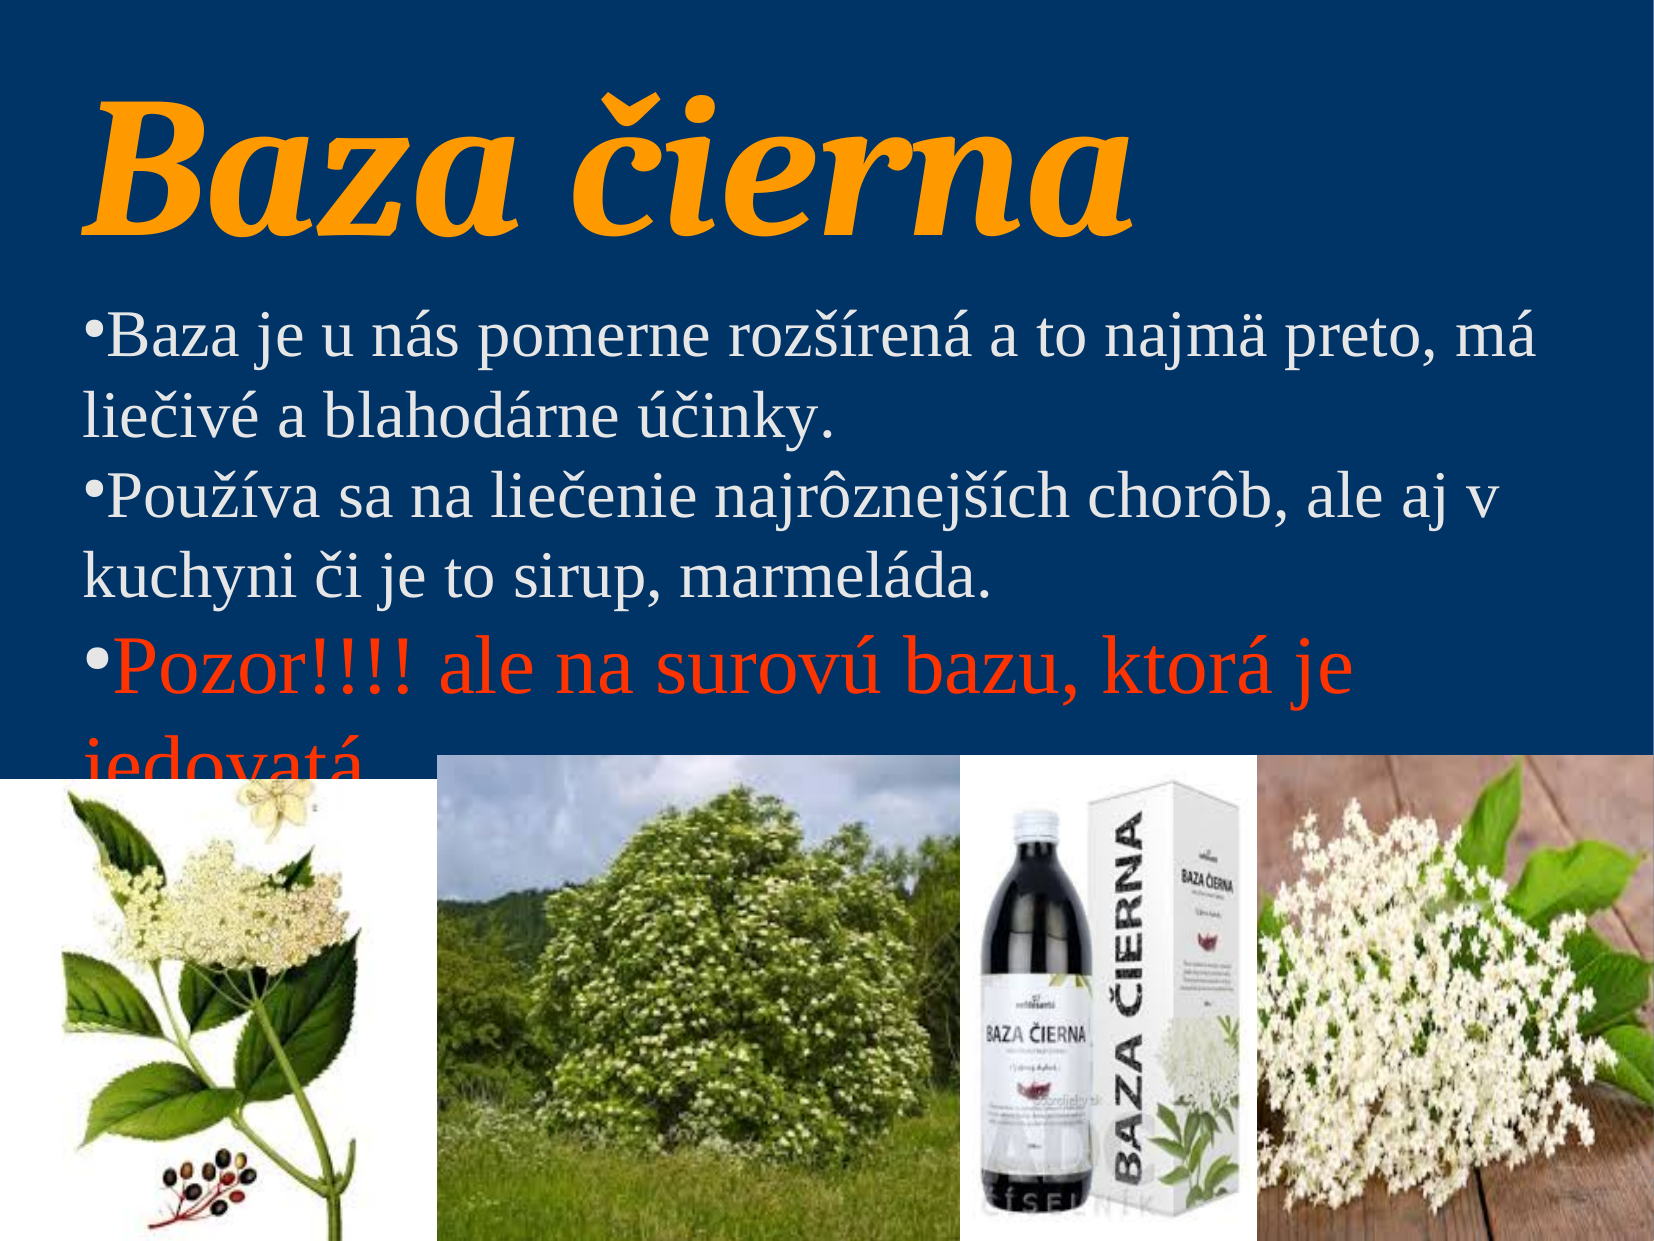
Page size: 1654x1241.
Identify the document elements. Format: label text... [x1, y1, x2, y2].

list Baza je u nás pomerne rozšírená a to najmä preto, má liečivé a blahodárne účinky. Používa sa na liečenie najrôznejších chorôb, ale aj v kuchyni či je to sirup, marmeláda. Pozor!!!! ale na surovú bazu, ktorá je jedovatá. [82, 290, 1571, 779]
picture [0, 755, 1654, 1241]
title Baza čierna [82, 35, 1571, 271]
